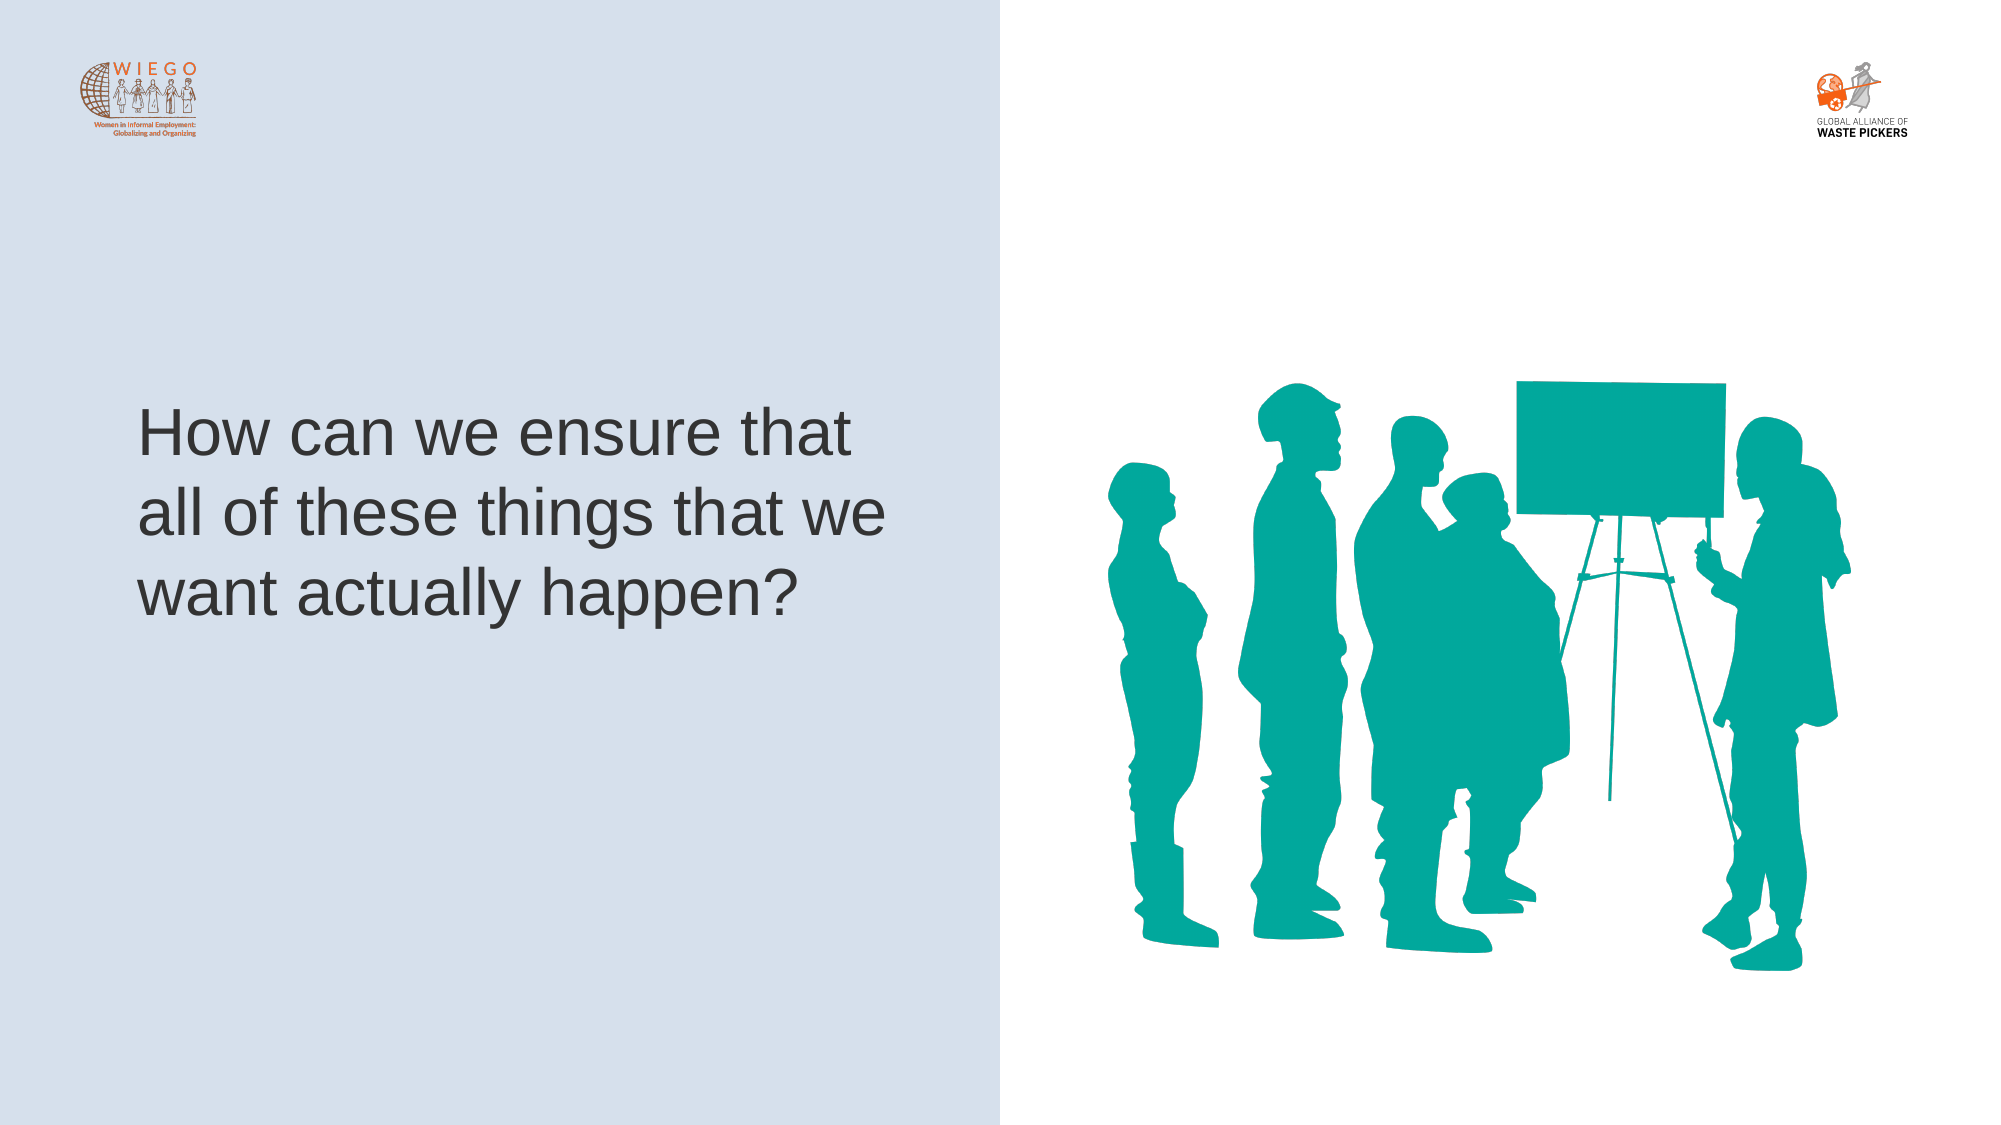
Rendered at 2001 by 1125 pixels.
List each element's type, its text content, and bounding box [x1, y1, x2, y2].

text_box How can we ensure that all of these things that we want actually happen? [122, 381, 934, 637]
picture [1108, 381, 1851, 972]
picture [80, 62, 196, 137]
picture [1817, 62, 1908, 137]
